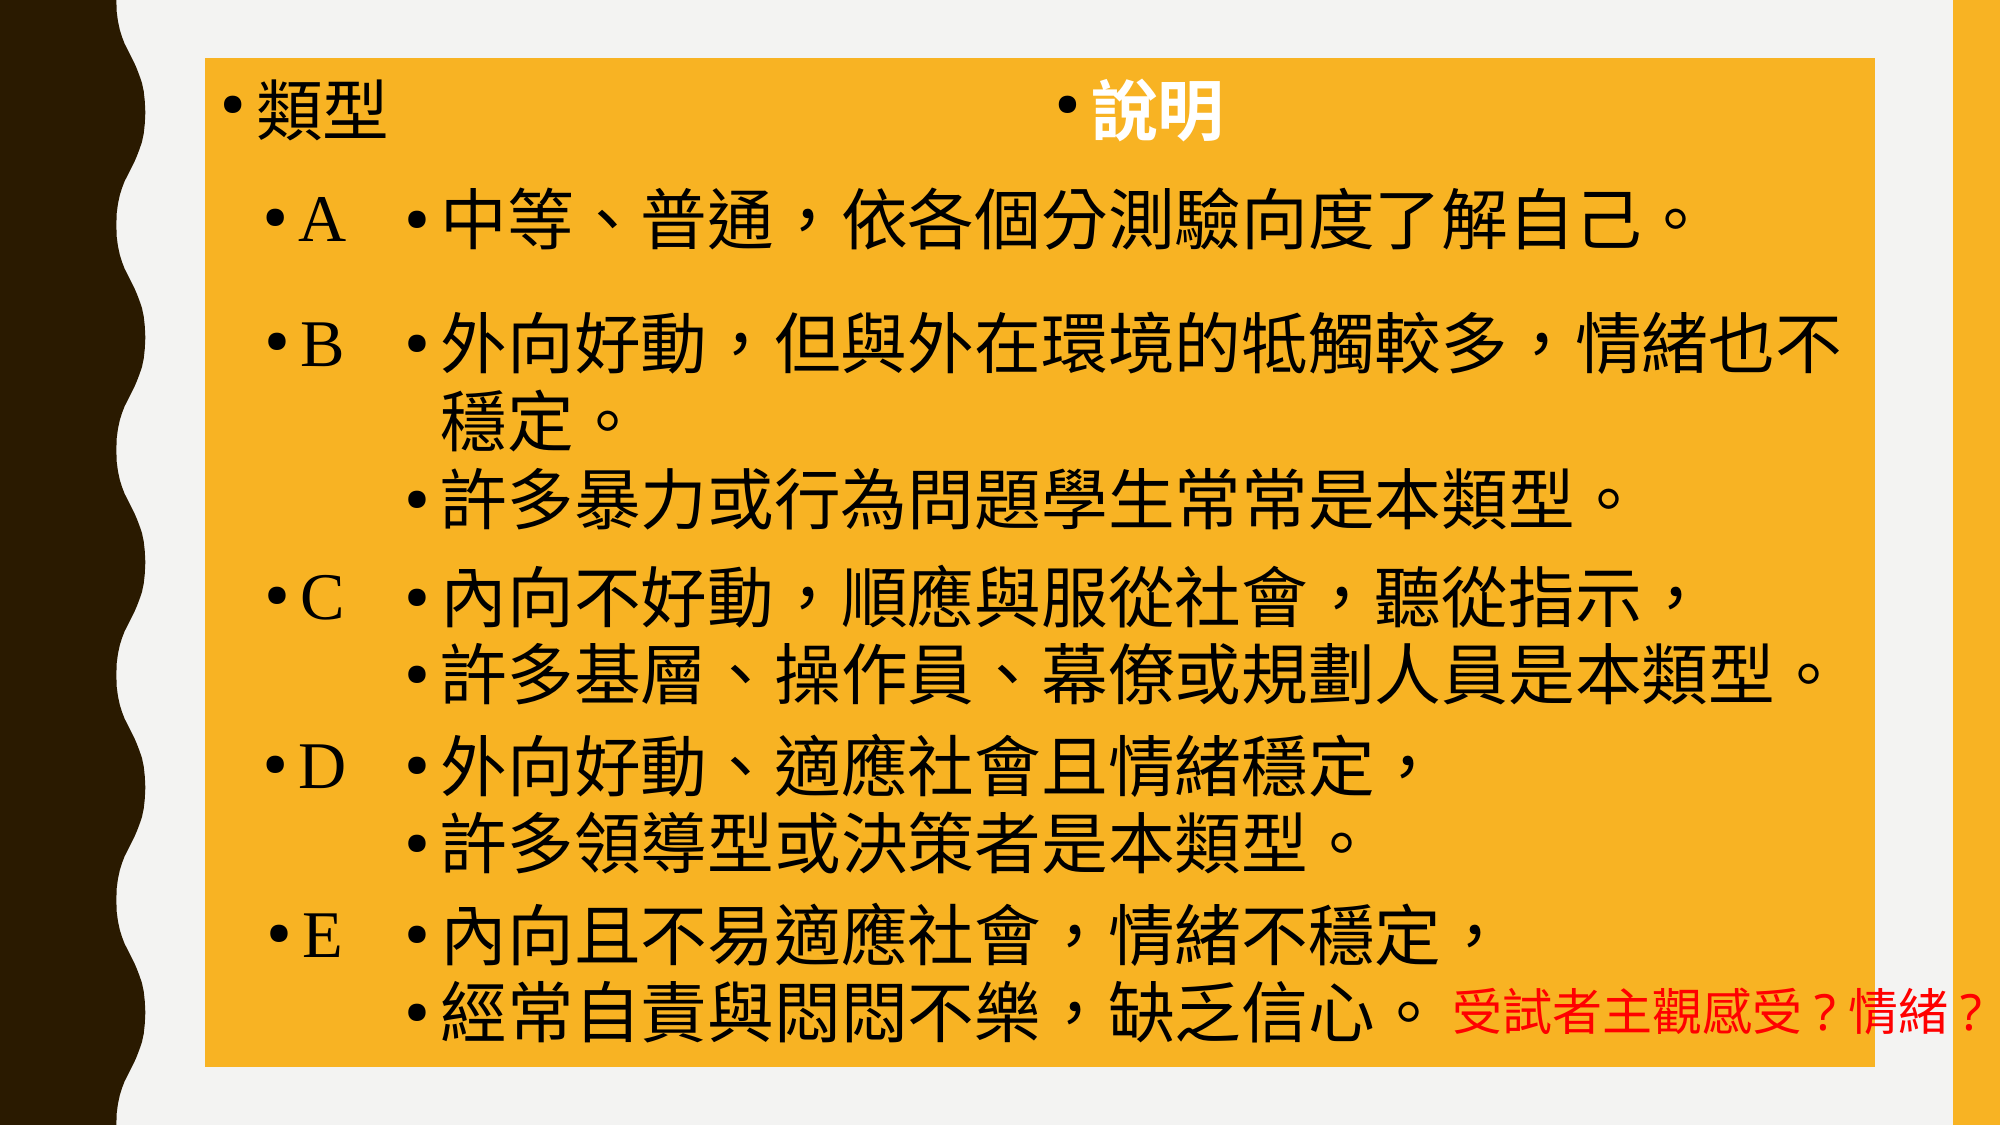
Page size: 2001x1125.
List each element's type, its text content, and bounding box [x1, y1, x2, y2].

table_cell B [205, 307, 405, 560]
table_cell D [205, 729, 405, 898]
table_cell E [205, 898, 405, 1067]
table_header 類型 [205, 58, 405, 182]
table_cell 外向好動，但與外在環境的牴觸較多，情緒也不穩定。 許多暴力或行為問題學生常常是本類型。 [405, 307, 1875, 560]
table_cell C [205, 560, 405, 729]
table_header 說明 [405, 58, 1875, 182]
table_cell 內向且不易適應社會，情緒不穩定， 經常自責與悶悶不樂，缺乏信心。 [405, 898, 1875, 1067]
table_cell A [205, 182, 405, 307]
table_cell 內向不好動，順應與服從社會，聽從指示， 許多基層、操作員、幕僚或規劃人員是本類型。 [405, 560, 1875, 729]
text_box 受試者主觀感受?情緒? [1437, 972, 1972, 1049]
table_cell 中等、普通，依各個分測驗向度了解自己。 [405, 182, 1875, 307]
table_cell 外向好動、適應社會且情緒穩定， 許多領導型或決策者是本類型。 [405, 729, 1875, 898]
